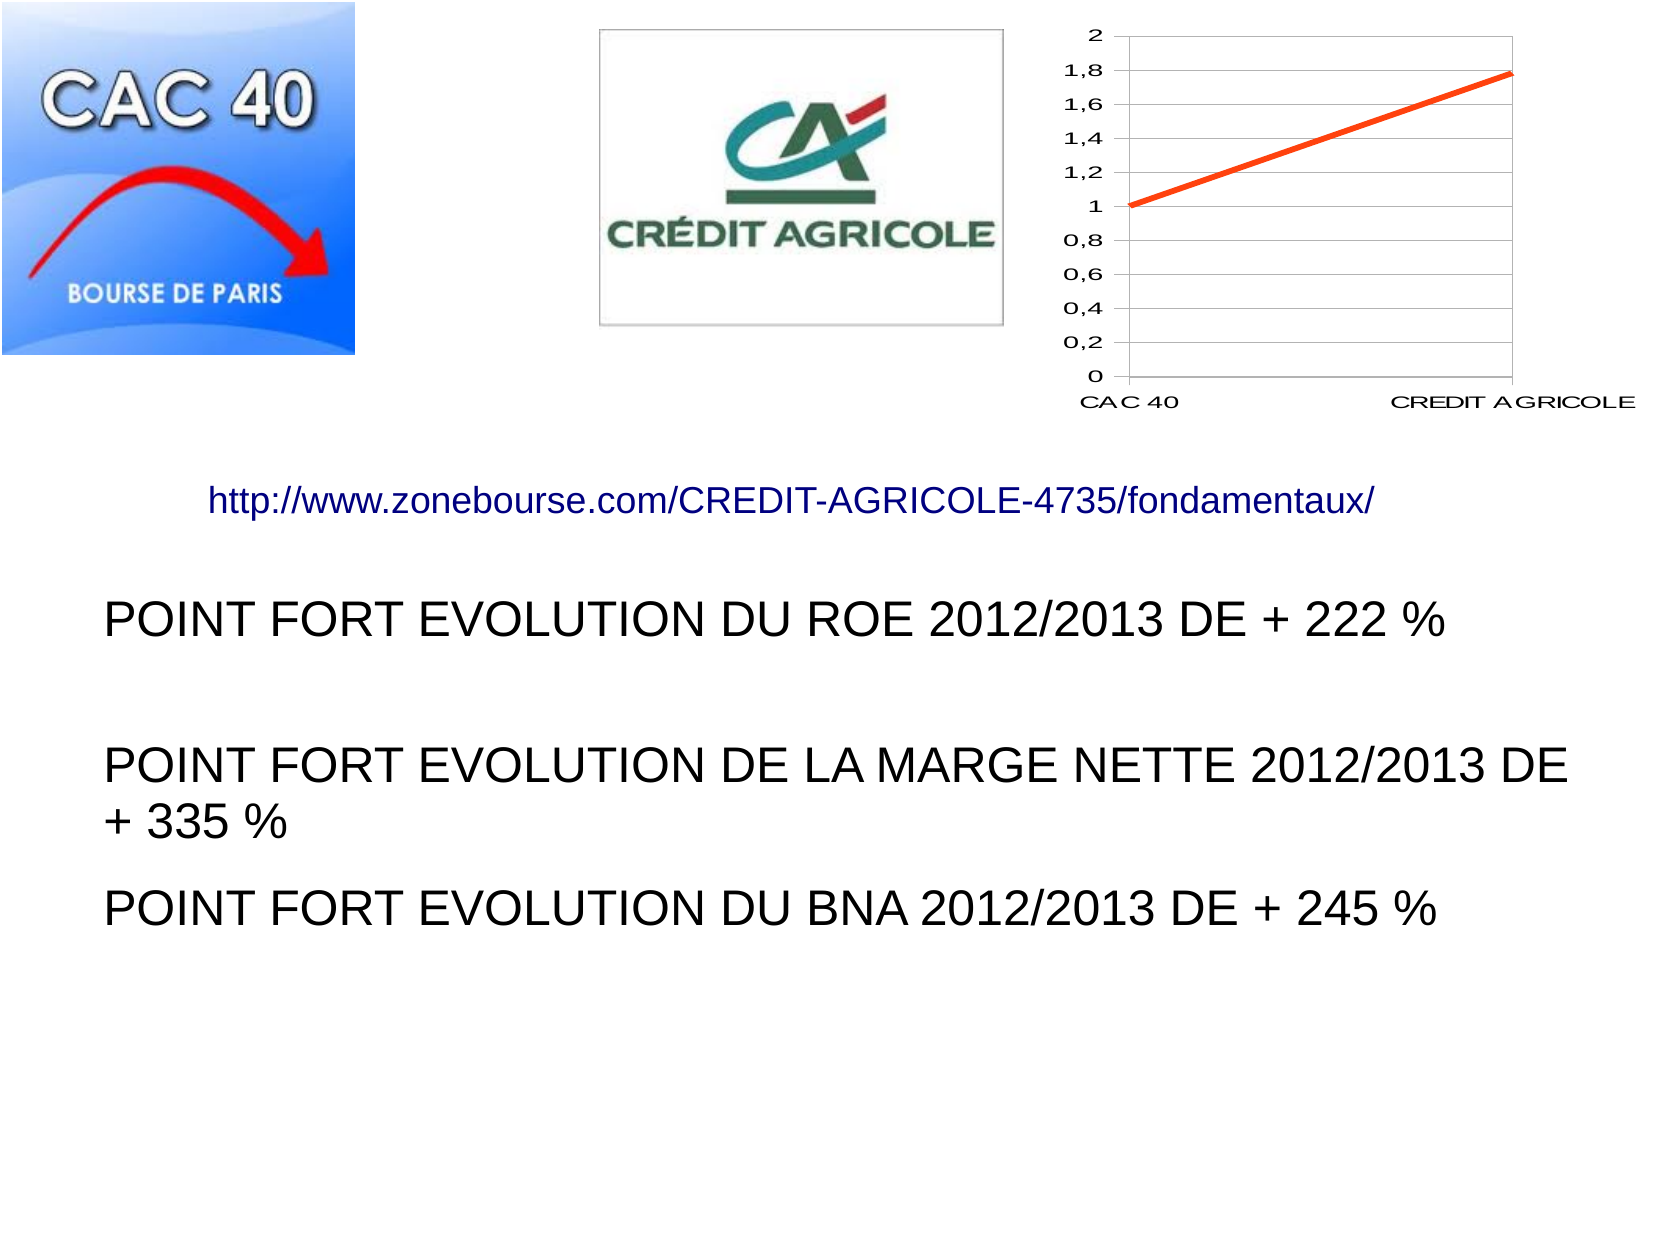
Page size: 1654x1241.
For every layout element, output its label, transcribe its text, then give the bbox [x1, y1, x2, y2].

text_box POINT FORT EVOLUTION DE LA MARGE NETTE 2012/2013 DE + 335 % [88, 729, 1654, 857]
text_box http://www.zonebourse.com/CREDIT-AGRICOLE-4735/fondamentaux/ [193, 472, 1654, 544]
picture [2, 2, 355, 355]
picture [599, 29, 1004, 333]
text_box POINT FORT EVOLUTION DU ROE 2012/2013 DE + 222 % [88, 583, 1500, 655]
text_box POINT FORT EVOLUTION DU BNA 2012/2013 DE + 245 % [88, 872, 1500, 962]
picture [1062, 24, 1654, 414]
